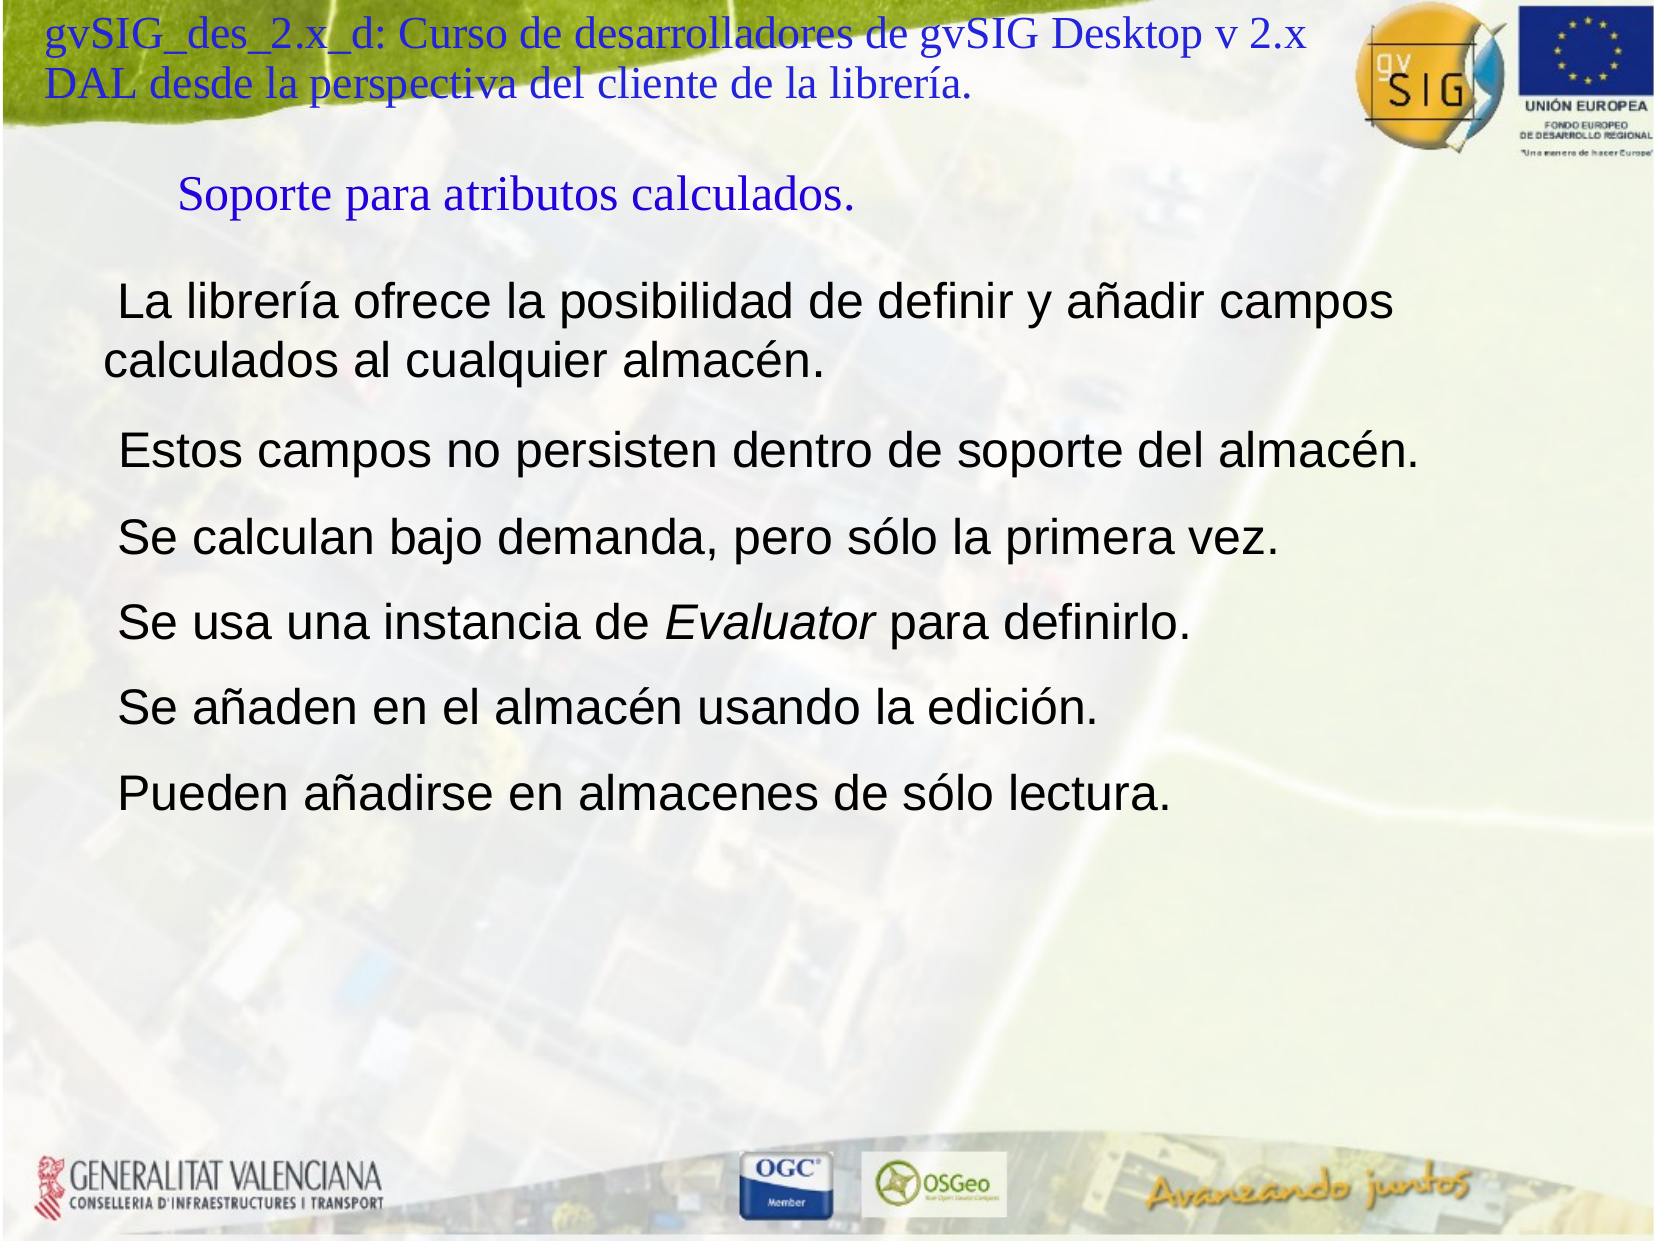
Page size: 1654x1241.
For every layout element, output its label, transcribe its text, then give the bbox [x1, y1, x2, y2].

title Soporte para atributos calculados. [177, 88, 1329, 265]
picture [2, 0, 1654, 1241]
text_box La librería ofrece la posibilidad de definir y añadir campos calculados al cualquier almacén. Estos campos no persisten dentro de soporte del almacén. Se calculan bajo demanda, pero sólo la primera vez. Se usa una instancia de Evaluator para definirlo. Se añaden en el almacén usando la edición. Pueden añadirse en almacenes de sólo lectura. [88, 265, 1565, 829]
